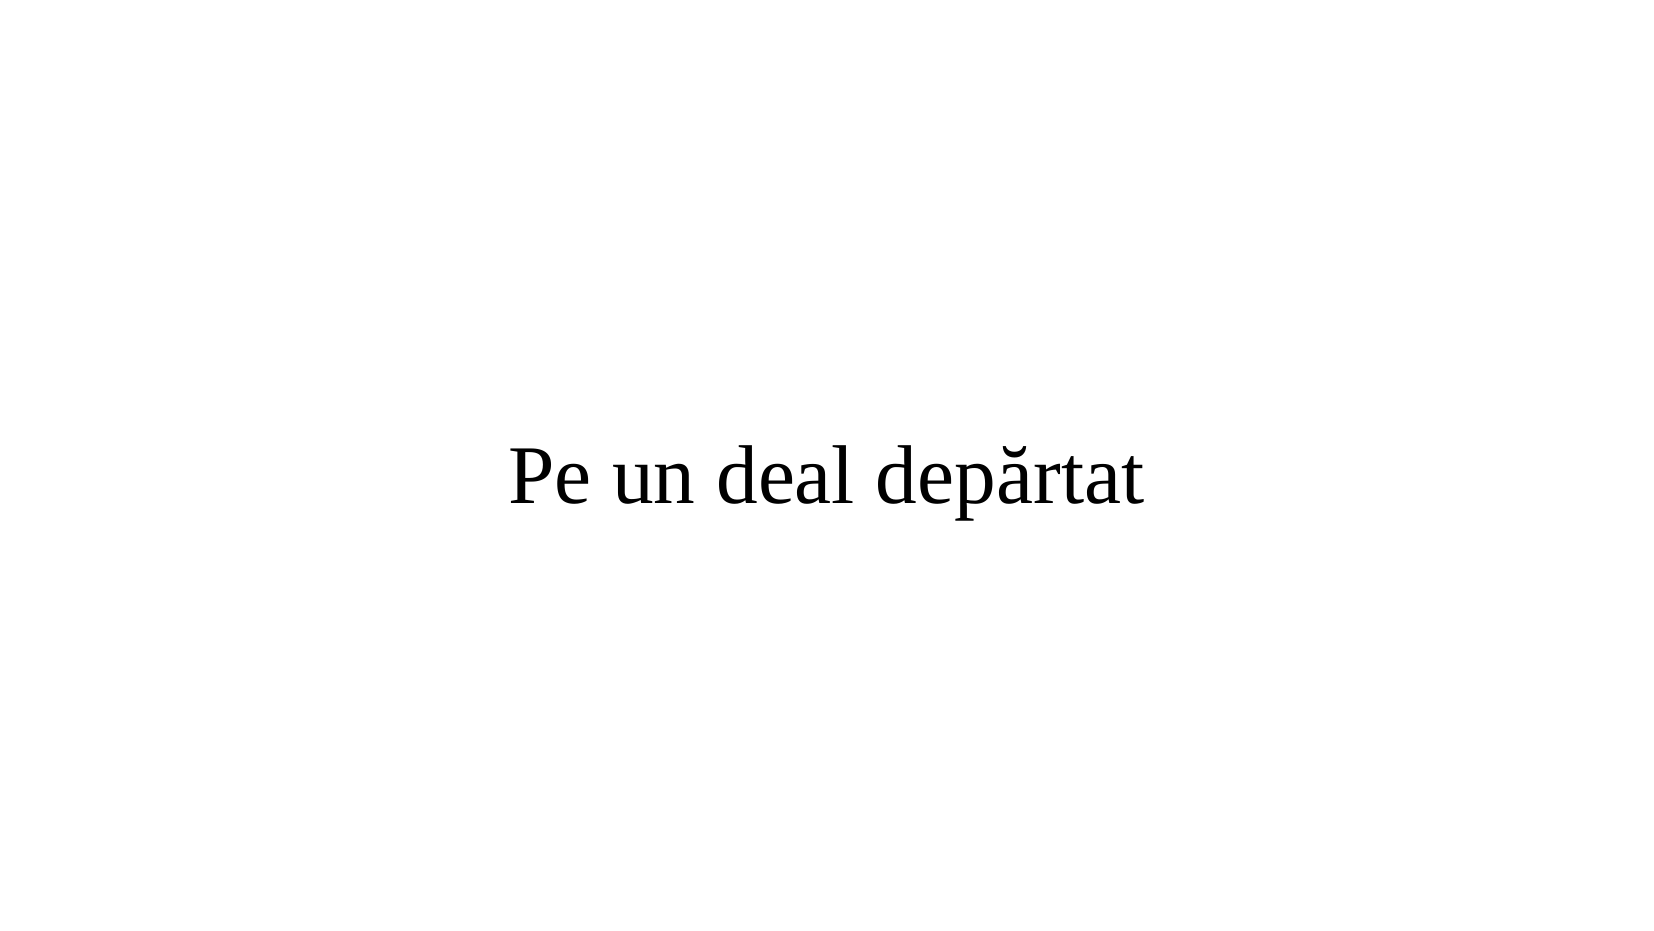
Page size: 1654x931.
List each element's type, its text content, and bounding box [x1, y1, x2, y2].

title Pe un deal depărtat [165, 420, 1489, 522]
